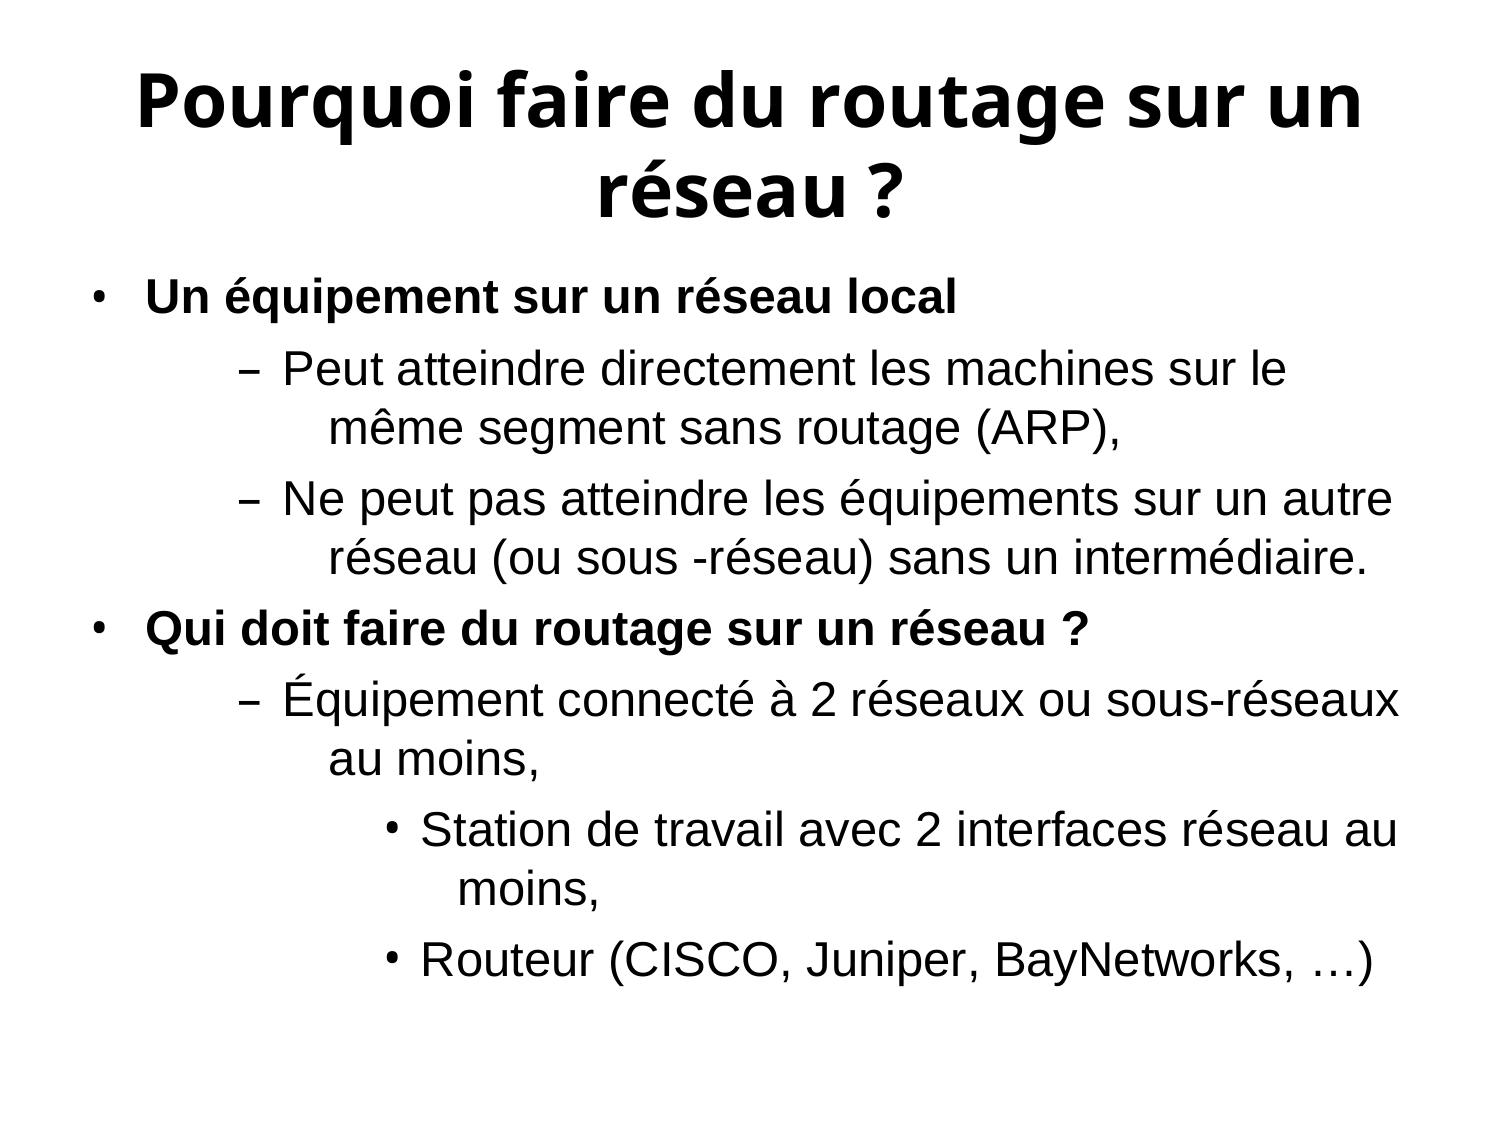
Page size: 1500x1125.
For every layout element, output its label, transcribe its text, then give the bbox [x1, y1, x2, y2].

title Pourquoi faire du routage sur un réseau ? [75, 45, 1426, 233]
list Un équipement sur un réseau local Peut atteindre directement les machines sur le même segment sans routage (ARP), Ne peut pas atteindre les équipements sur un autre réseau (ou sous -réseau) sans un intermédiaire. Qui doit faire du routage sur un réseau ? Équipement connecté à 2 réseaux ou sous-réseaux au moins, Station de travail avec 2 interfaces réseau au moins, Routeur (CISCO, Juniper, BayNetworks, …) [75, 262, 1426, 1005]
